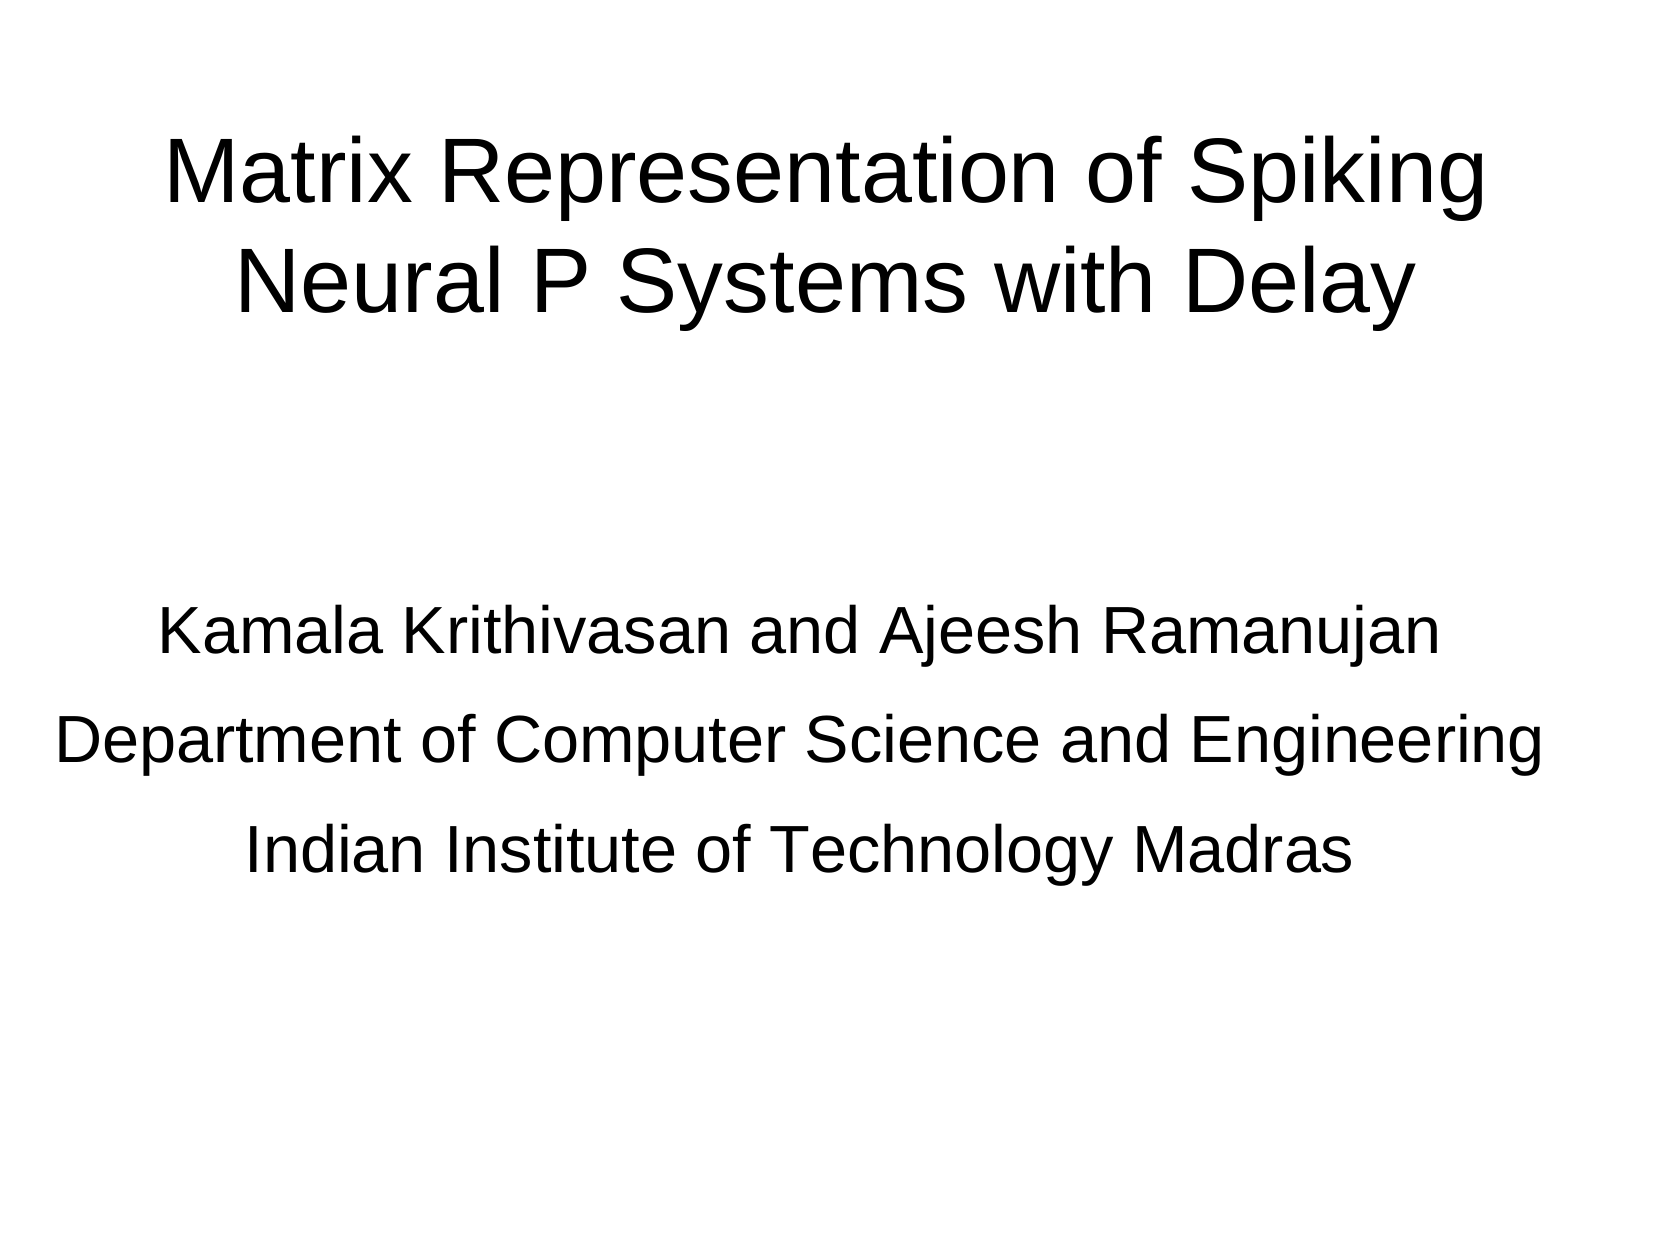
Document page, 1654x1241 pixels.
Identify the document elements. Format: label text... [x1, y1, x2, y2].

title Matrix Representation of Spiking Neural P Systems with Delay [82, 50, 1571, 472]
subtitle Kamala Krithivasan and Ajeesh Ramanujan Department of Computer Science and Engineering Indian Institute of Technology Madras [29, 472, 1571, 1109]
